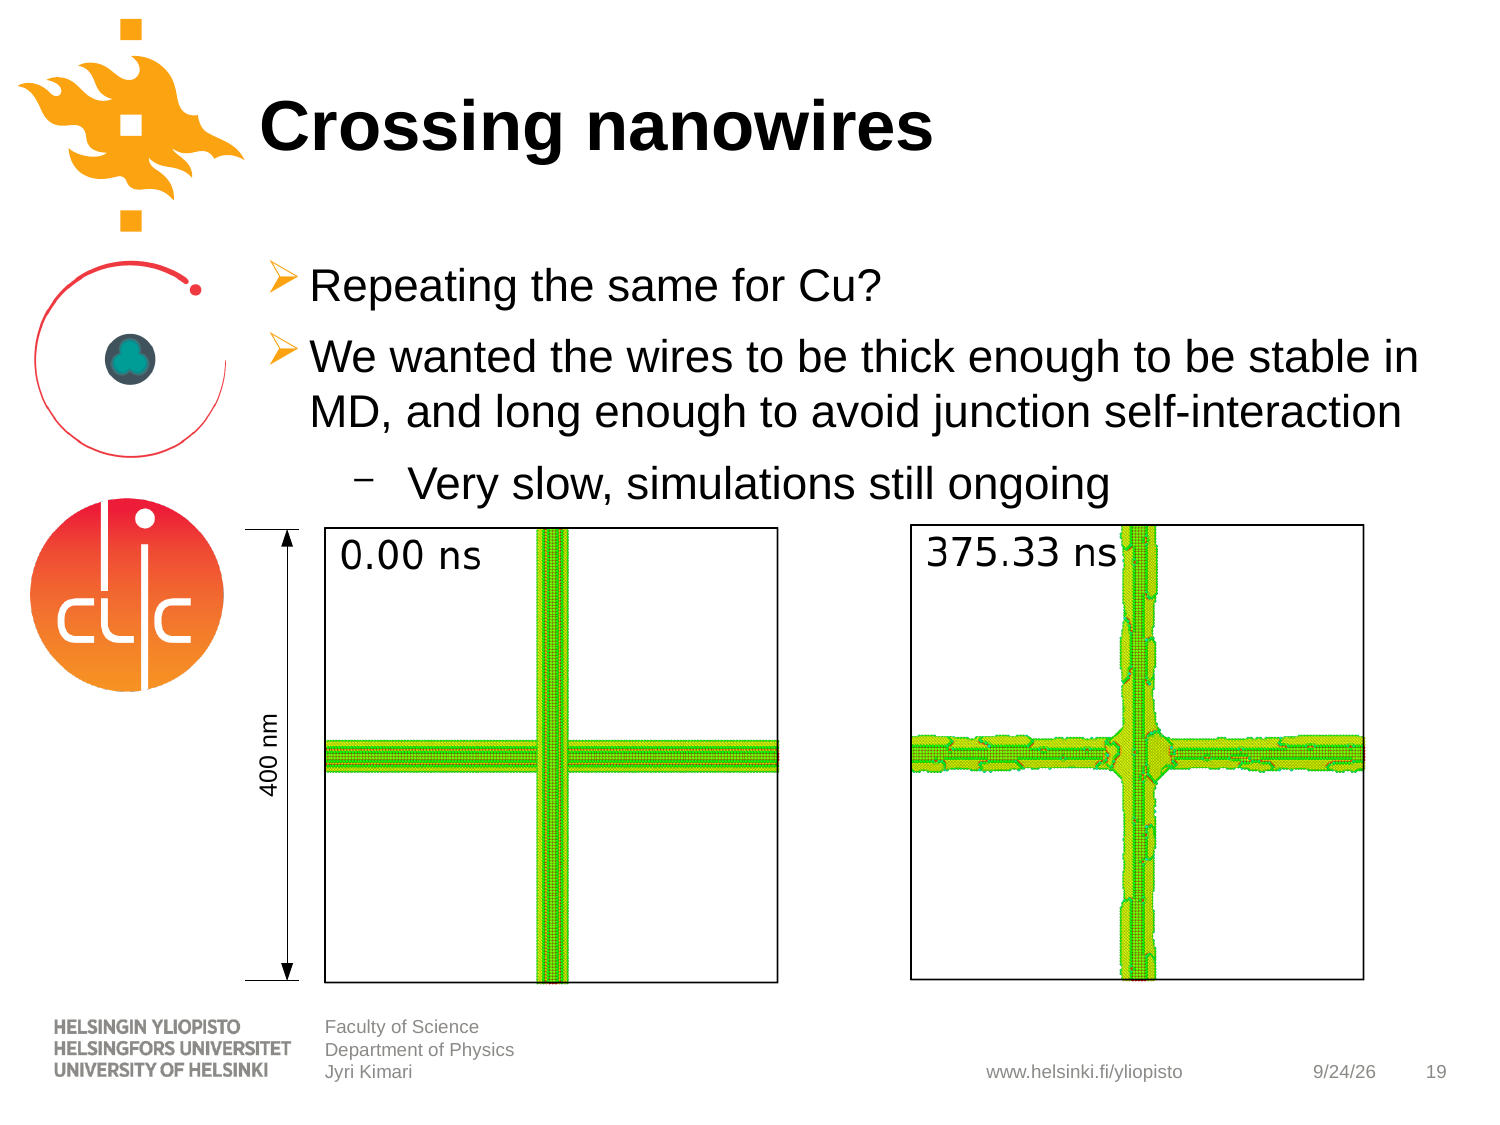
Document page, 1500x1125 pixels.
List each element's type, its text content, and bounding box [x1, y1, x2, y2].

slide_number 10 [1376, 1011, 1447, 1083]
footer Faculty of Science Department of Physics Jyri Kimari [324, 1011, 750, 1083]
picture [53, 1017, 292, 1079]
list Repeating the same for Cu? We wanted the wires to be thick enough to be stable in MD, and long enough to avoid junction self-interaction Very slow, simulations still ongoing [265, 255, 1447, 523]
picture [0, 255, 1447, 988]
slide_number 11/14/18 [1230, 1011, 1376, 1083]
title Crossing nanowires [259, 30, 1447, 214]
